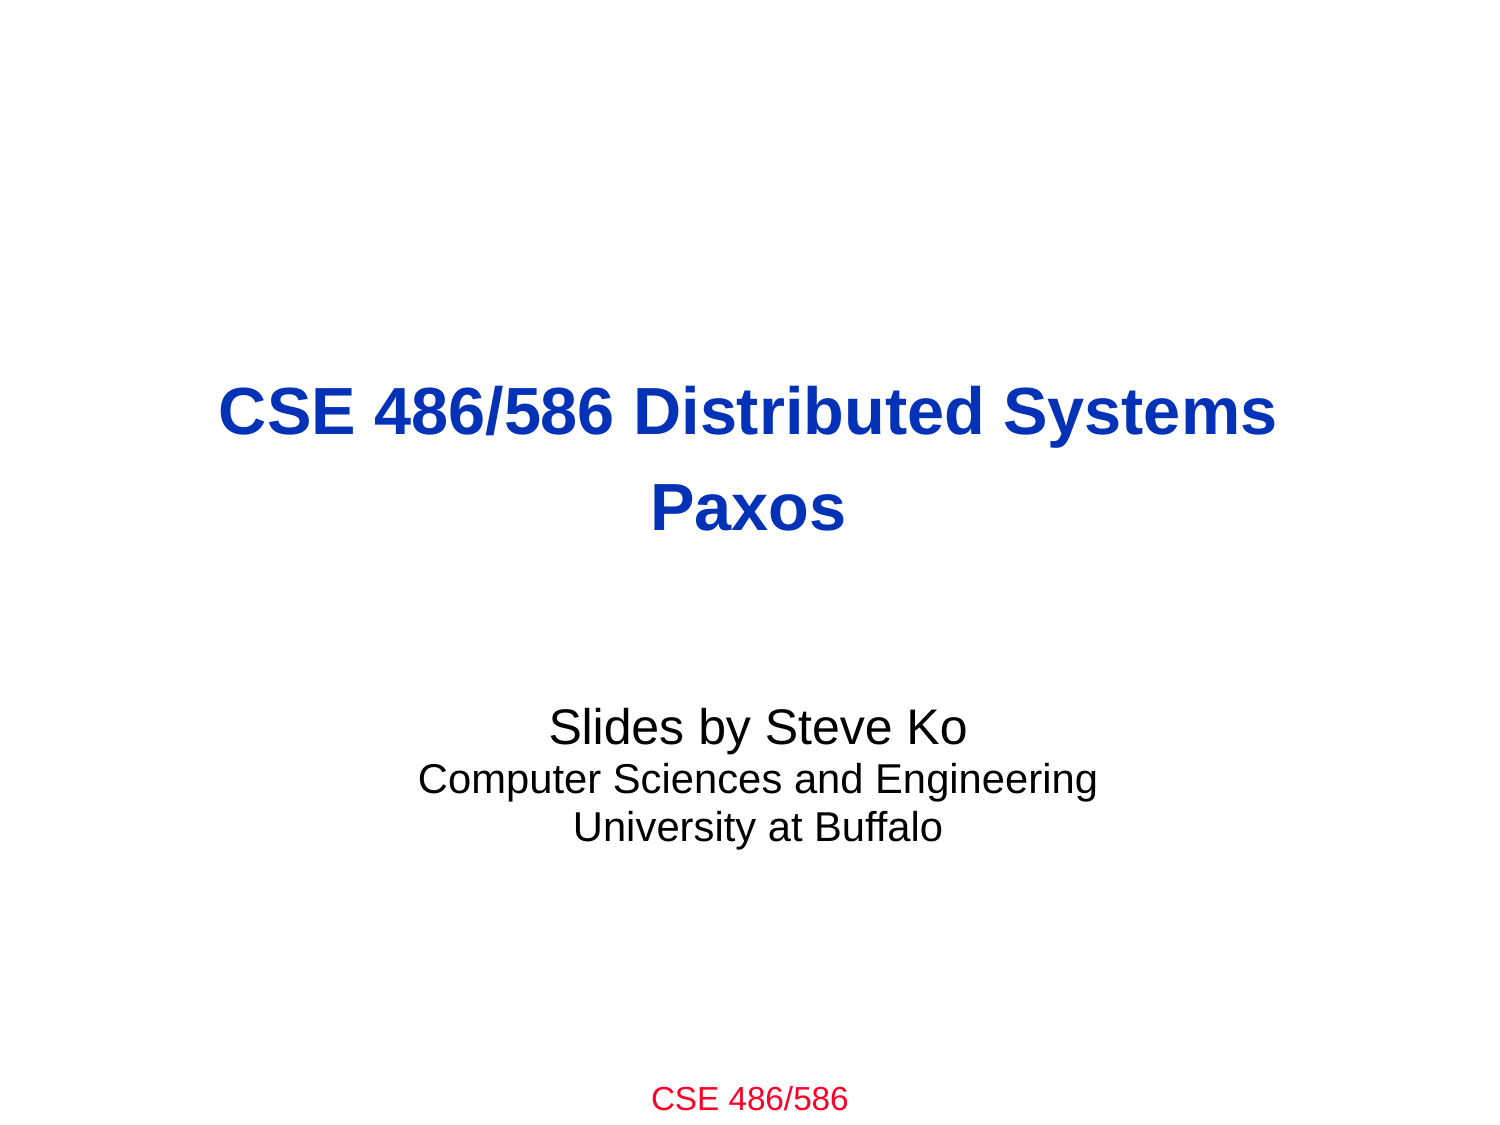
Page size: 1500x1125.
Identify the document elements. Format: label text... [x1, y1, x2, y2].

subtitle Slides by Steve Ko Computer Sciences and Engineering University at Buffalo [192, 703, 1325, 917]
title CSE 486/586 Distributed Systems Paxos [23, 311, 1474, 585]
